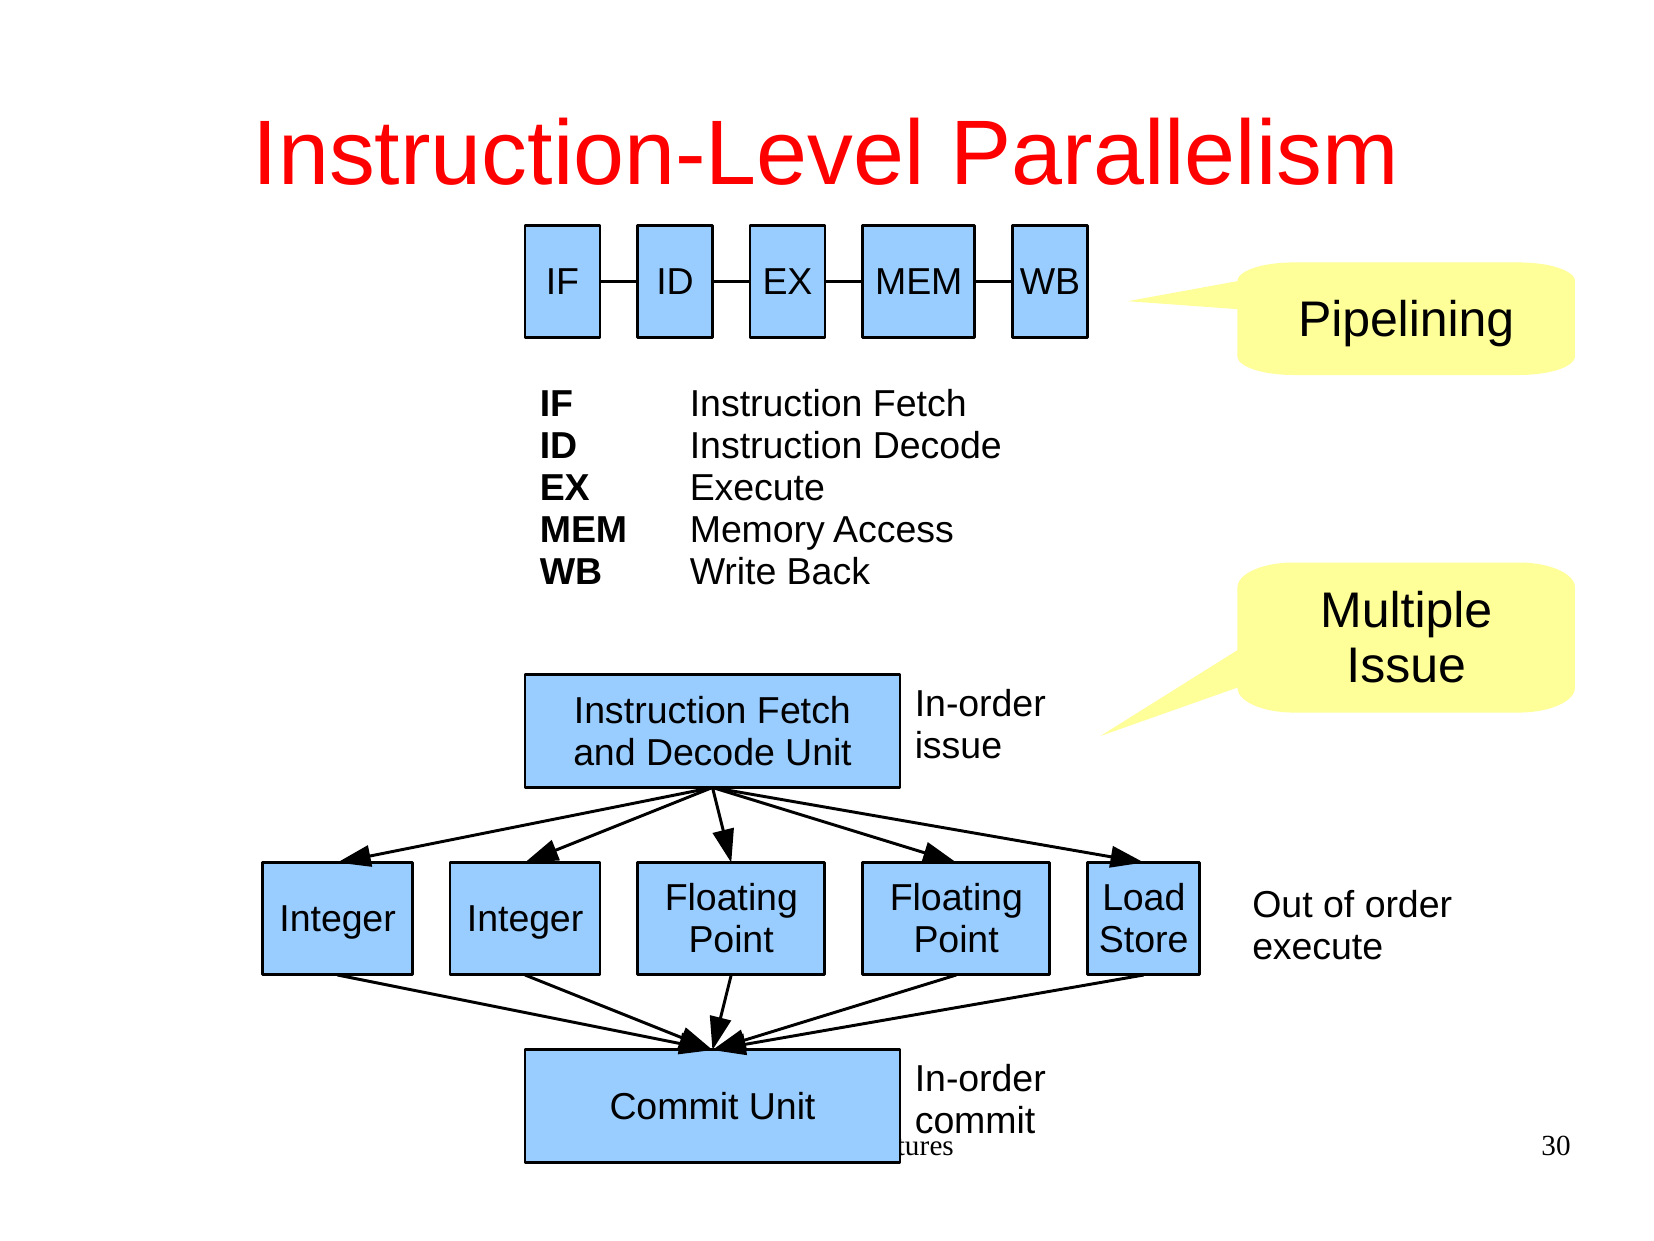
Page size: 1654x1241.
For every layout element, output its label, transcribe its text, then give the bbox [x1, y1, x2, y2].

title Instruction-Level Parallelism [82, 49, 1571, 257]
text_box Commit Unit [525, 1049, 901, 1163]
text_box Floating Point [637, 862, 825, 975]
text_box WB [1012, 225, 1088, 338]
text_box IF [525, 225, 601, 338]
text_box MEM [862, 225, 975, 338]
text_box Instruction Fetch and Decode Unit [525, 674, 901, 788]
text_box In-order issue [900, 675, 1088, 774]
text_box ID [637, 225, 713, 338]
text_box Load Store [1087, 862, 1200, 975]
text_box Out of order execute [1237, 876, 1501, 976]
text_box In-order commit [900, 1050, 1088, 1149]
text_box Multiple Issue [1100, 562, 1576, 736]
text_box EX [750, 225, 826, 338]
text_box Integer [262, 862, 413, 975]
text_box IF Instruction Fetch ID Instruction Decode EX Execute MEM Memory Access WB Write Back [525, 375, 1051, 601]
text_box Integer [450, 862, 601, 975]
text_box Pipelining [1127, 262, 1576, 376]
text_box Floating Point [862, 862, 1050, 975]
